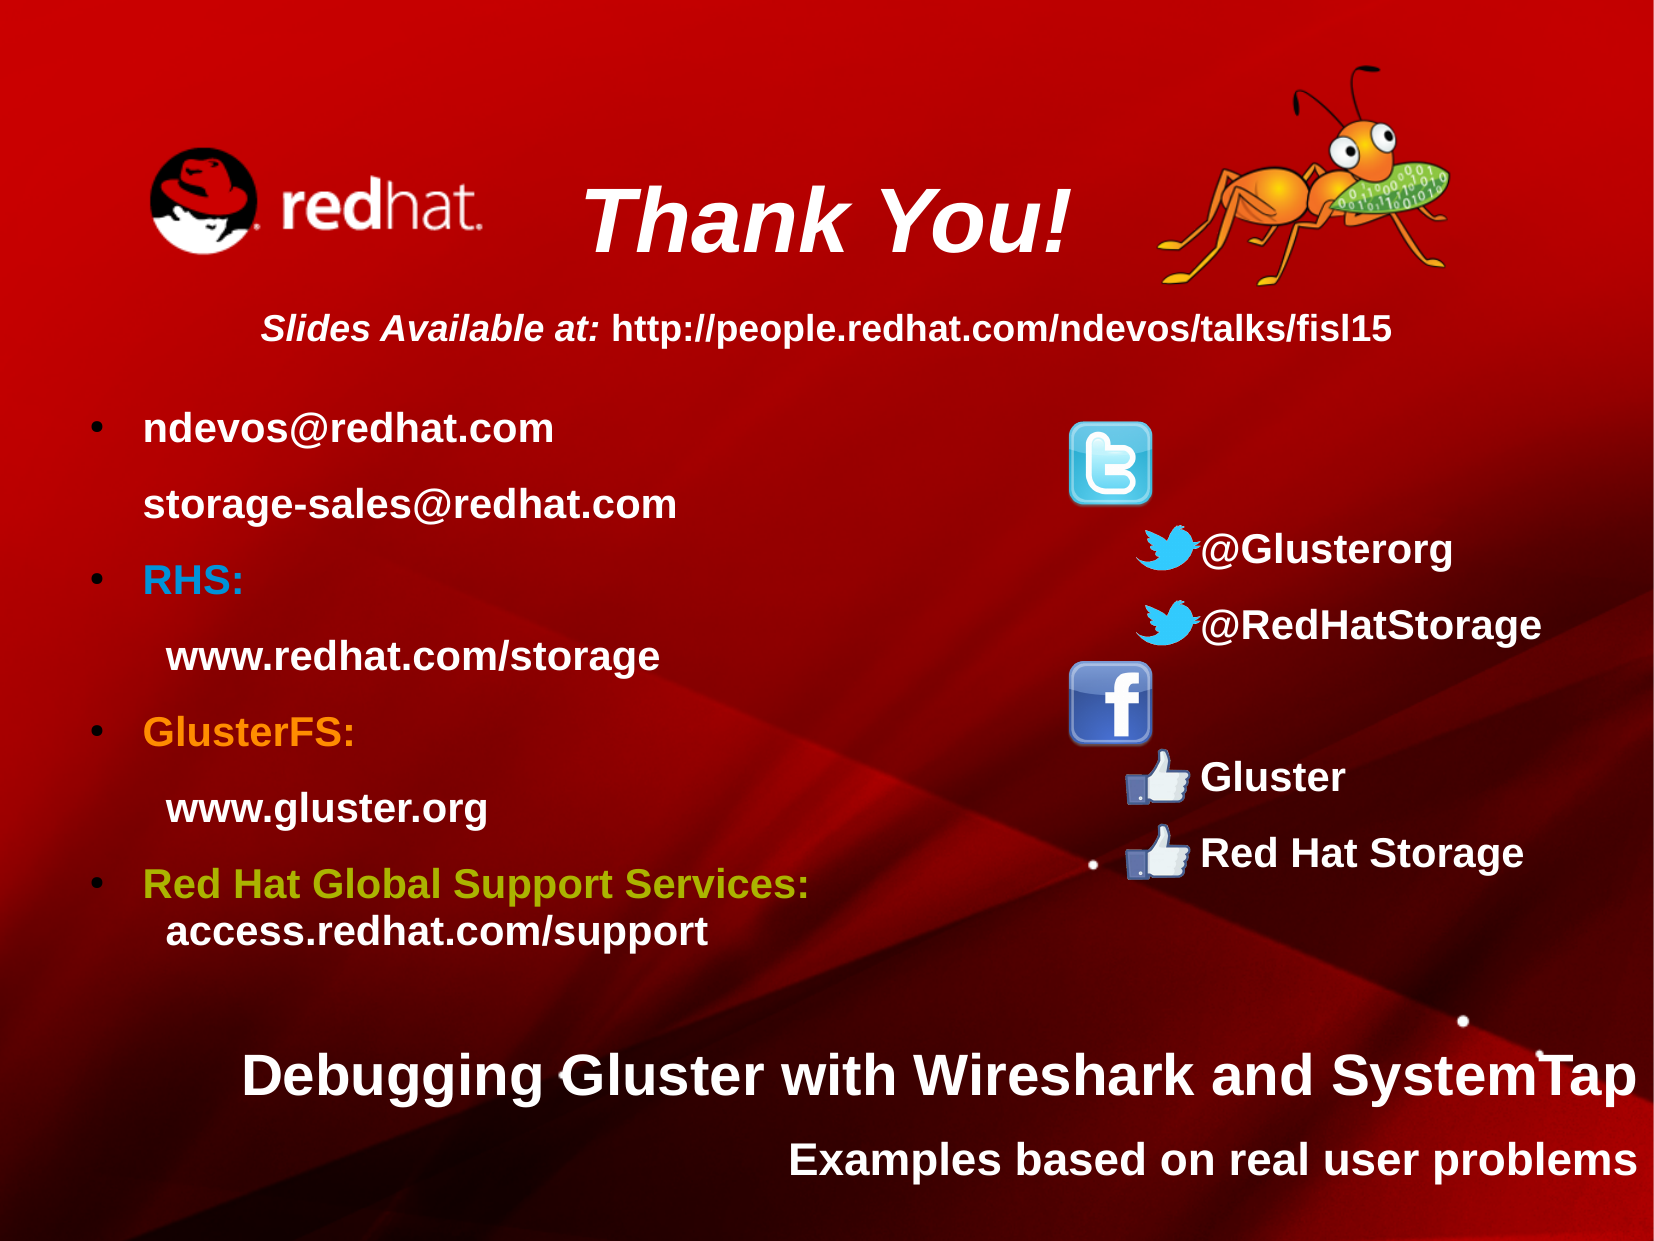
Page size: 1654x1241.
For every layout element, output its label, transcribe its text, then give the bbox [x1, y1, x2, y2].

text_box Thank You! [453, 127, 1201, 263]
text_box Slides Available at: http://people.redhat.com/ndevos/talks/fisl15 [227, 300, 1426, 357]
picture [0, 0, 1654, 1241]
text_box Debugging Gluster with Wireshark and SystemTap Examples based on real user problems [226, 1035, 1654, 1193]
list @Glusterorg @RedHatStorage Gluster Red Hat Storage [1200, 450, 1591, 1035]
list ndevos@redhat.com storage-sales@redhat.com RHS: www.redhat.com/storage GlusterFS: www.gluster.org Red Hat Global Support Services: access.redhat.com/support [71, 405, 1036, 1141]
